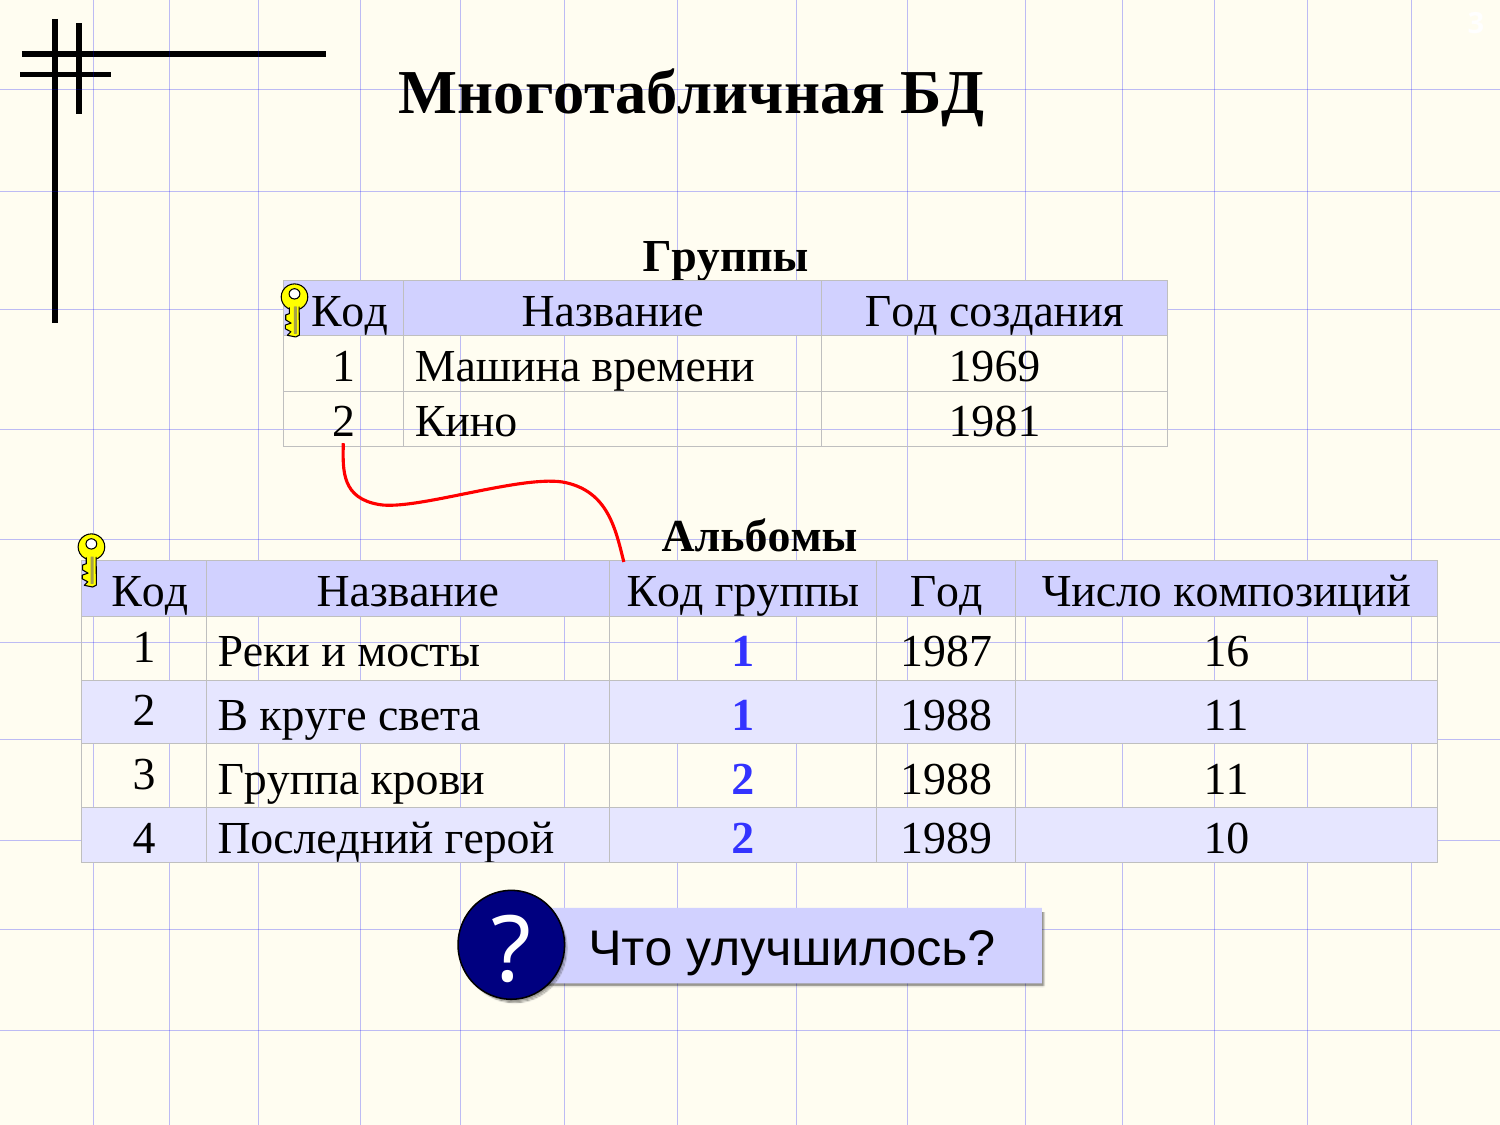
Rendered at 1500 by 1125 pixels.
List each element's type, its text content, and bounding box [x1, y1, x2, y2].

table_cell 11 [1016, 681, 1437, 743]
table_cell 1 [82, 617, 206, 680]
table_cell Название [207, 561, 609, 616]
table_cell 1 [610, 617, 876, 680]
table_cell Код [366, 326, 384, 335]
table_cell 4 [82, 808, 206, 862]
title Многотабличная БД [354, 43, 1426, 134]
table_cell 16 [1016, 617, 1437, 680]
table_cell 10 [1016, 808, 1437, 862]
table_cell 11 [1016, 744, 1437, 807]
text_box [78, 533, 105, 588]
table_cell Код [284, 281, 403, 335]
table_cell Название [404, 281, 821, 335]
table_cell 1981 [822, 392, 1167, 446]
table_cell Код [370, 307, 379, 324]
table_cell Число композиций [1016, 561, 1437, 616]
table_cell 1969 [822, 336, 1167, 391]
table_cell Год создания [822, 281, 1167, 335]
table_cell Машина времени [404, 336, 821, 391]
table_cell 1987 [877, 617, 1015, 680]
table_cell 1 [284, 336, 403, 391]
table_cell 2 [82, 681, 206, 743]
table_header Альбомы [82, 506, 621, 560]
text_box <номер> [1148, 0, 1499, 75]
table_cell Код группы [610, 561, 876, 616]
table_cell Реки и мосты [207, 617, 609, 680]
table_cell Год [877, 561, 1015, 616]
text_box [281, 283, 308, 337]
table_cell Код [82, 561, 206, 616]
table_header Группы [680, 252, 688, 269]
table_cell 1989 [877, 808, 1015, 862]
text_box ? [458, 890, 565, 1000]
table_header Альбомы [606, 506, 1438, 560]
table_cell 1 [610, 681, 876, 743]
table_cell 1988 [877, 681, 1015, 743]
table_cell В круге света [207, 681, 609, 743]
table_cell Группа крови [207, 744, 609, 807]
text_box Что улучшилось? [550, 907, 1042, 984]
table_header Группы [284, 226, 1167, 280]
table_cell 2 [610, 744, 876, 807]
table_cell Последний герой [207, 808, 609, 862]
table_cell 3 [82, 744, 206, 807]
table_cell Кино [404, 392, 821, 446]
table_cell 1988 [877, 744, 1015, 807]
table_cell 2 [284, 392, 403, 446]
table_cell 2 [610, 808, 876, 862]
table_cell Код [284, 307, 289, 335]
